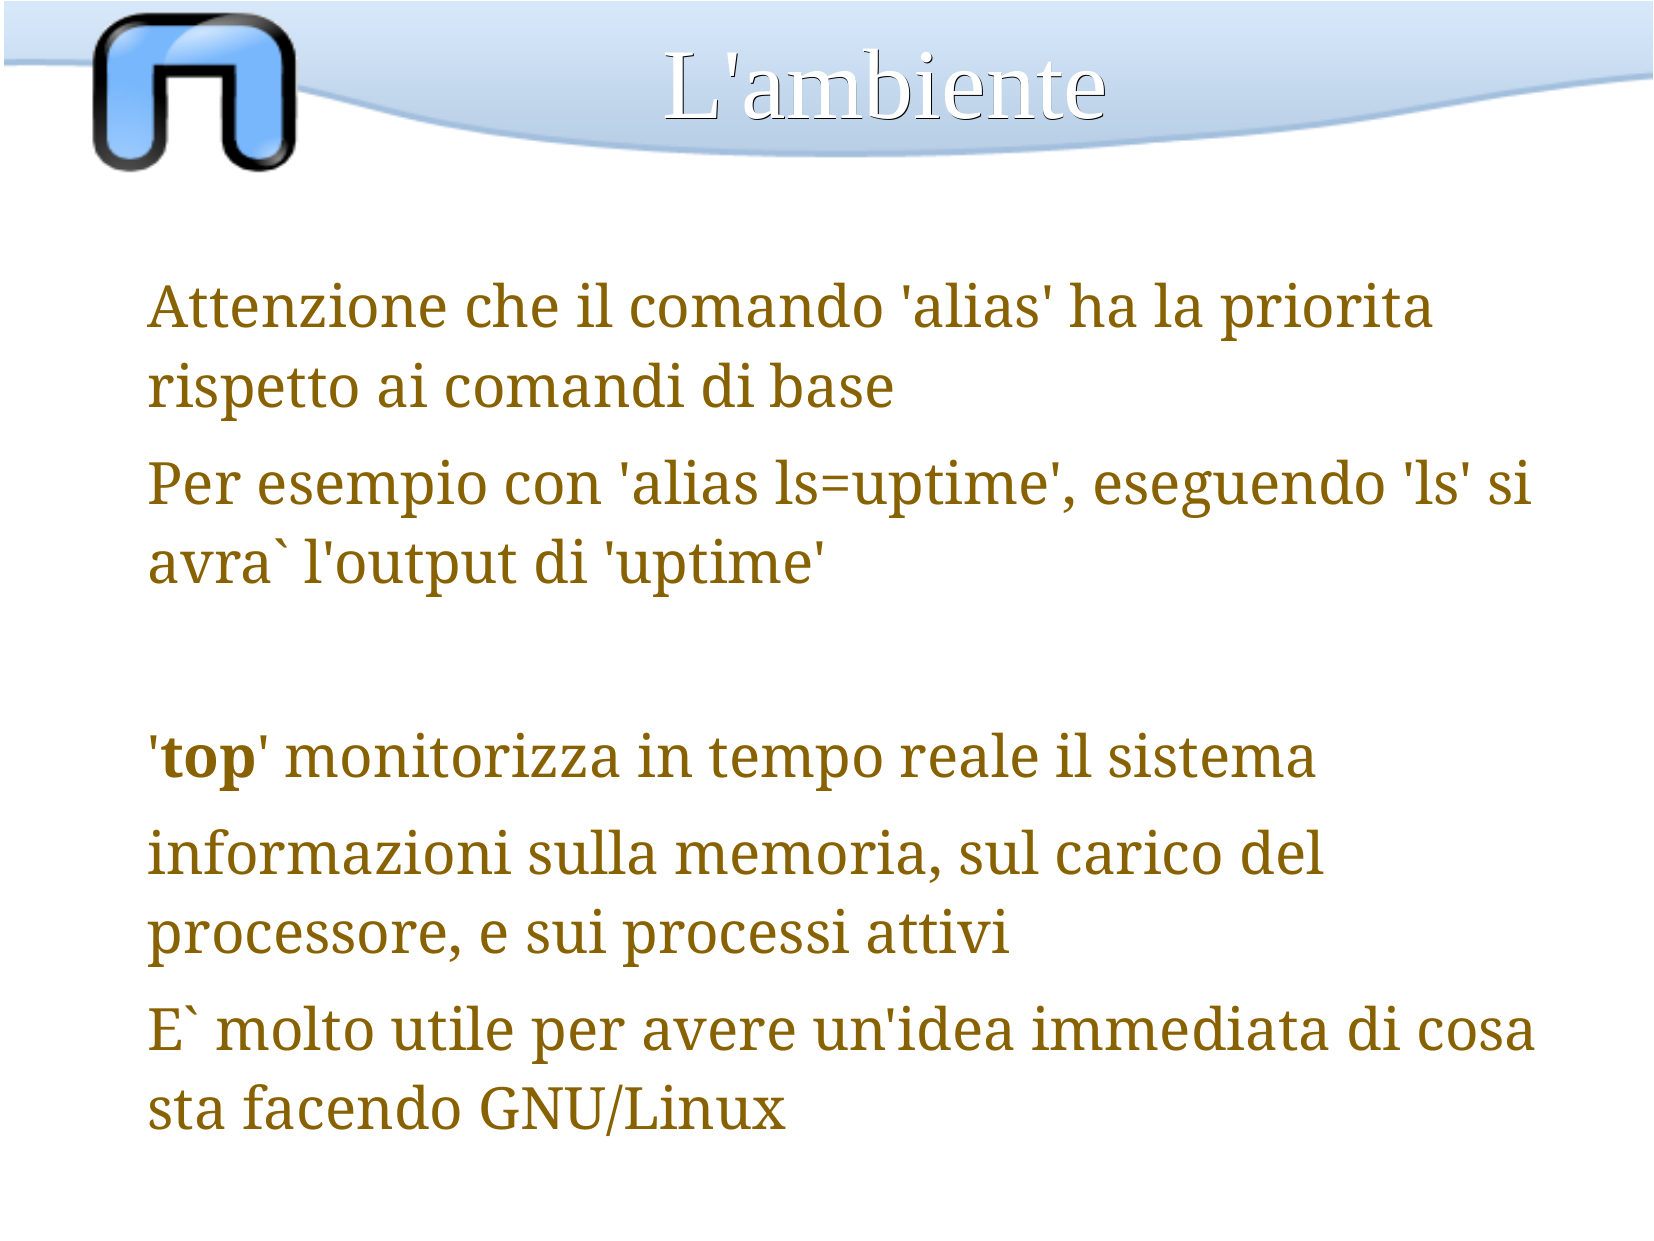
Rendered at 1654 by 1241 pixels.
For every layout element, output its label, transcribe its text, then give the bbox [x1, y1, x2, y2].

text_box L'ambiente [531, 29, 1241, 266]
picture [0, 0, 1654, 1241]
list Attenzione che il comando 'alias' ha la priorita rispetto ai comandi di base Per esempio con 'alias ls=uptime', eseguendo 'ls' si avra` l'output di 'uptime' 'top' monitorizza in tempo reale il sistema informazioni sulla memoria, sul carico del processore, e sui processi attivi E` molto utile per avere un'idea immediata di cosa sta facendo GNU/Linux [147, 265, 1565, 1152]
